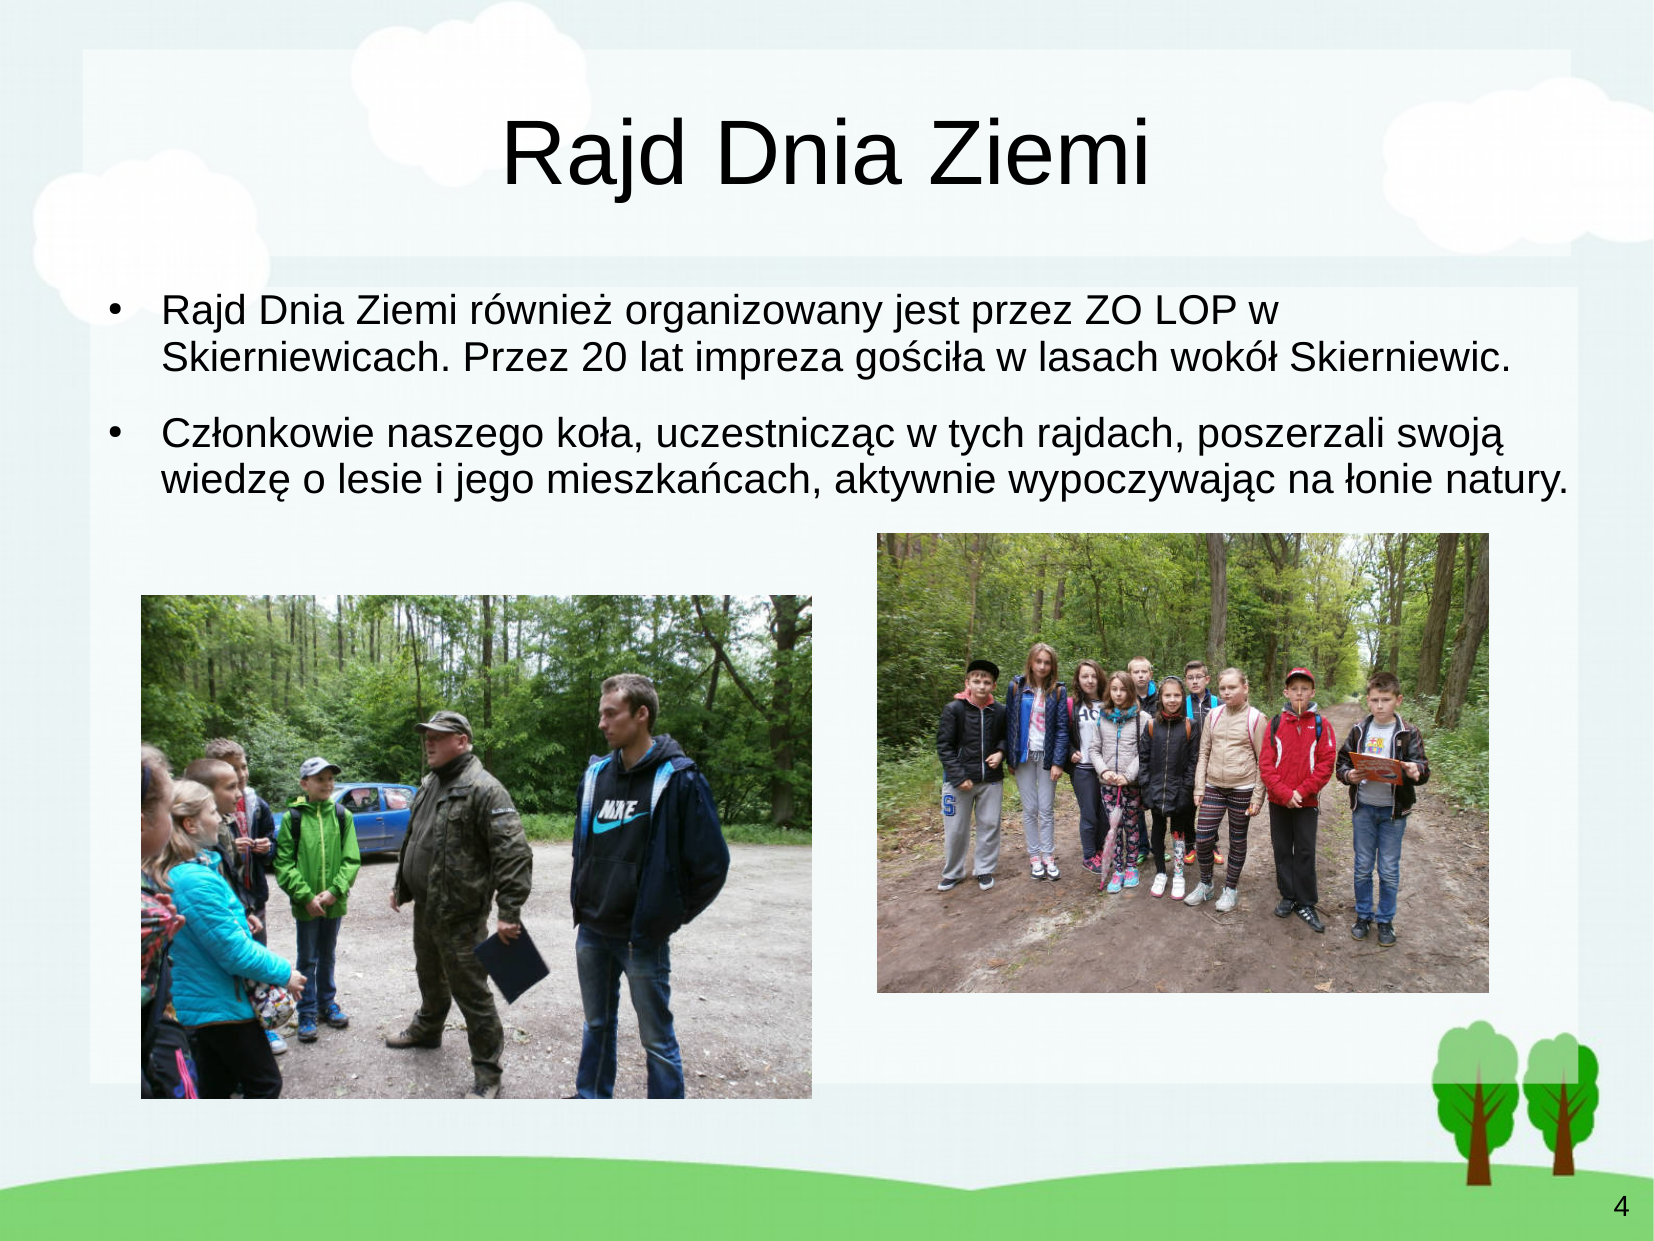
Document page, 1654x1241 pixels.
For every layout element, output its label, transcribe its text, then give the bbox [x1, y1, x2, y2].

list Rajd Dnia Ziemi również organizowany jest przez ZO LOP w Skierniewicach. Przez 20 lat impreza gościła w lasach wokół Skierniewic. Członkowie naszego koła, uczestnicząc w tych rajdach, poszerzali swoją wiedzę o lesie i jego mieszkańcach, aktywnie wypoczywając na łonie natury. [90, 287, 1579, 1084]
picture [0, 0, 1654, 1241]
title Rajd Dnia Ziemi [82, 49, 1571, 257]
